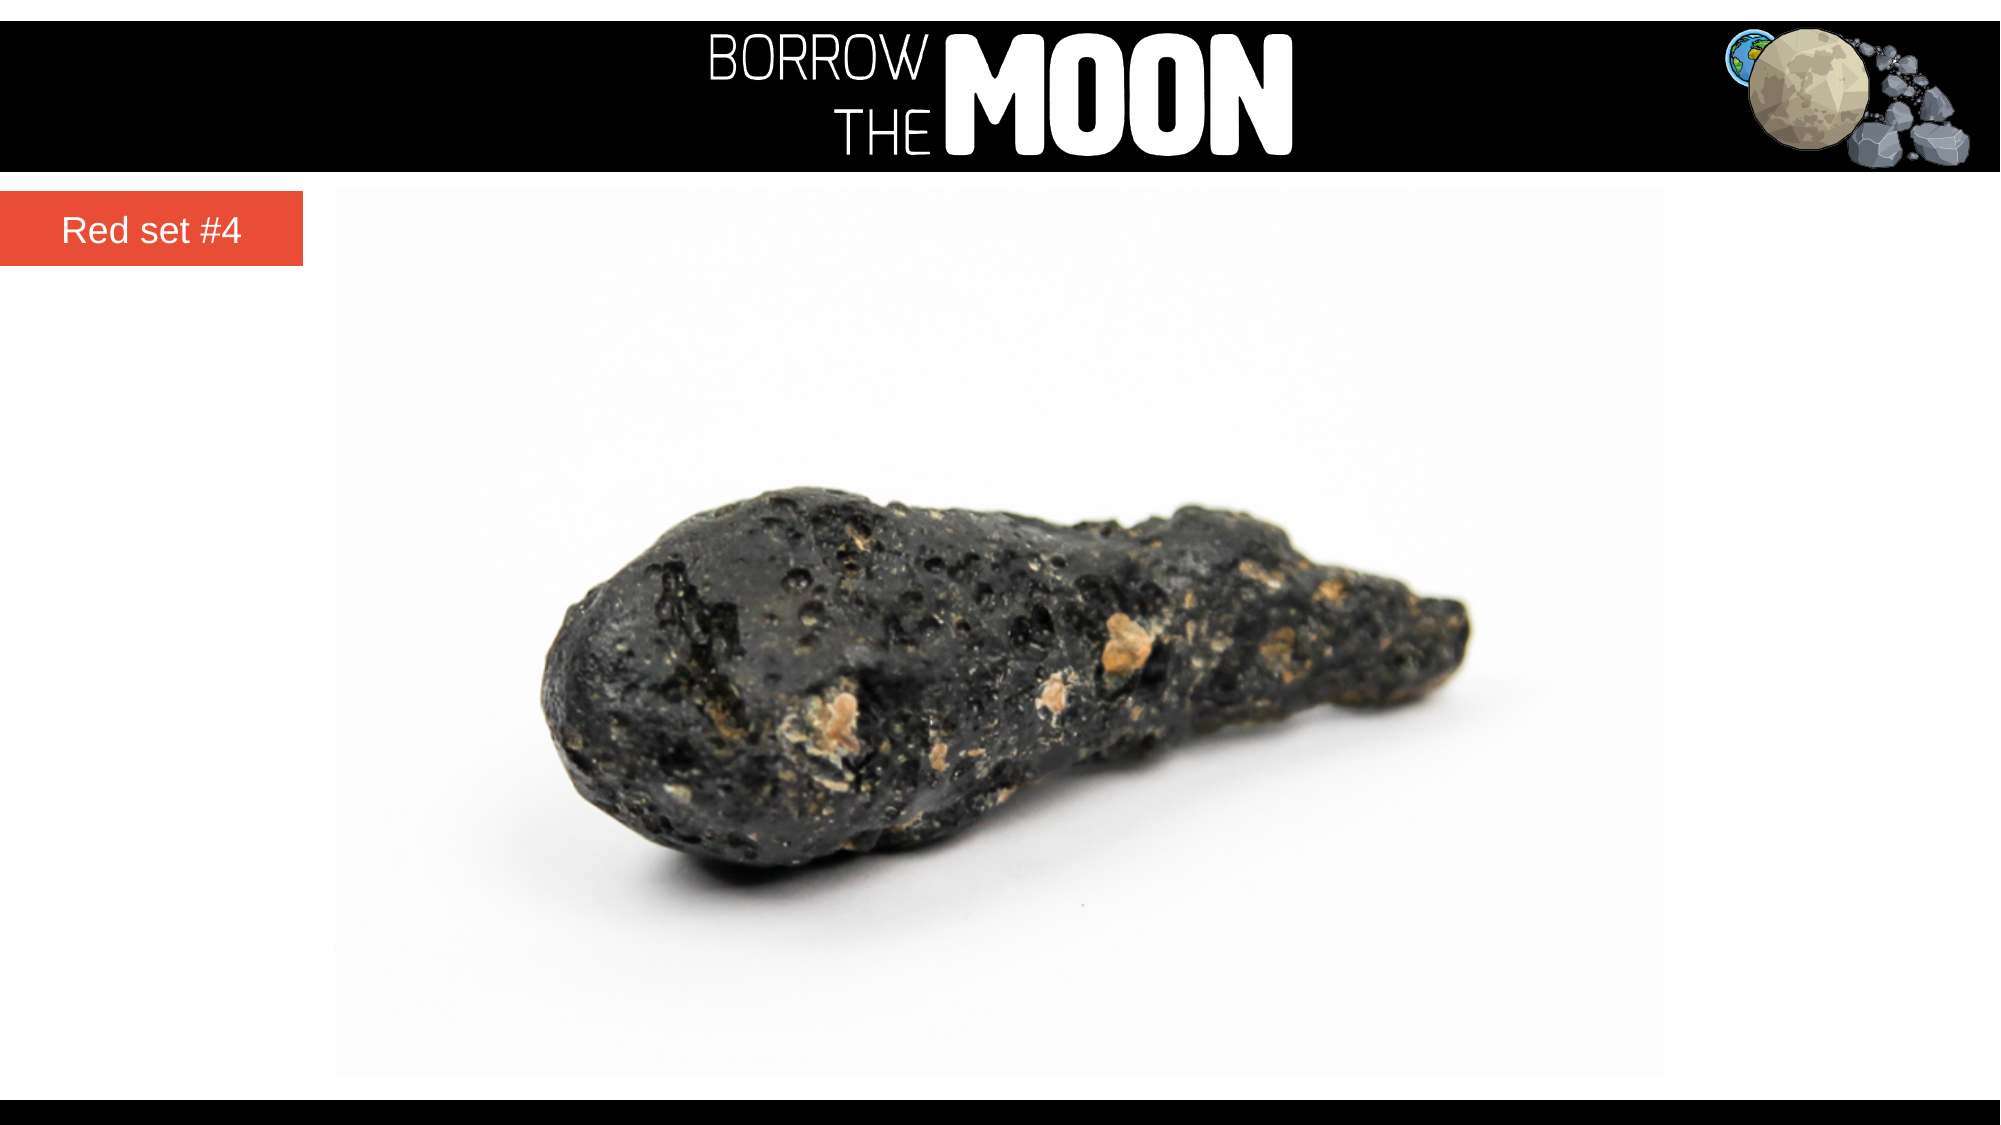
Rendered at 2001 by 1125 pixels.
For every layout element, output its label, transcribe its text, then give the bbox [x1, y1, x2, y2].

picture [335, 190, 1665, 1077]
text_box Red set #4 [0, 191, 303, 266]
